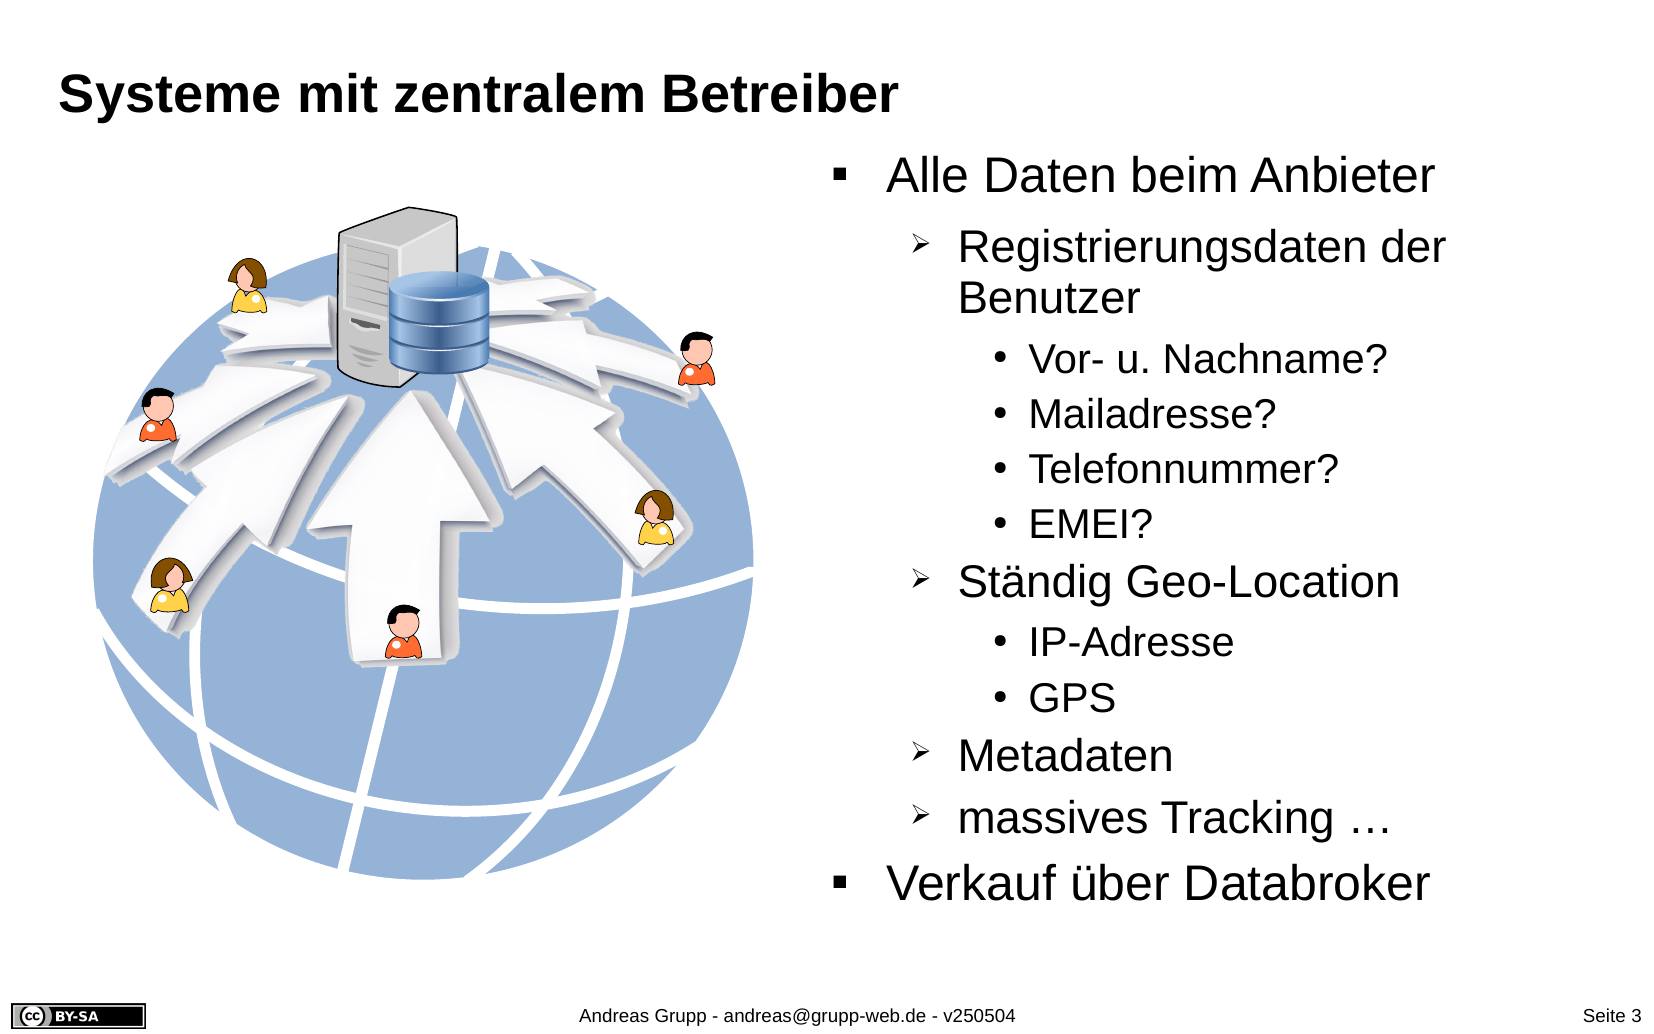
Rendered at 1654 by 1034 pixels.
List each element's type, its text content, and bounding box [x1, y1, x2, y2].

list Alle Daten beim Anbieter Registrierungsdaten der Benutzer Vor- u. Nachname? Mailadresse? Telefonnummer? EMEI? Ständig Geo-Location IP-Adresse GPS Metadaten massives Tracking … Verkauf über Databroker [815, 147, 1625, 927]
picture [88, 206, 768, 886]
picture [11, 1003, 146, 1029]
title Systeme mit zentralem Betreiber [59, 24, 1625, 165]
